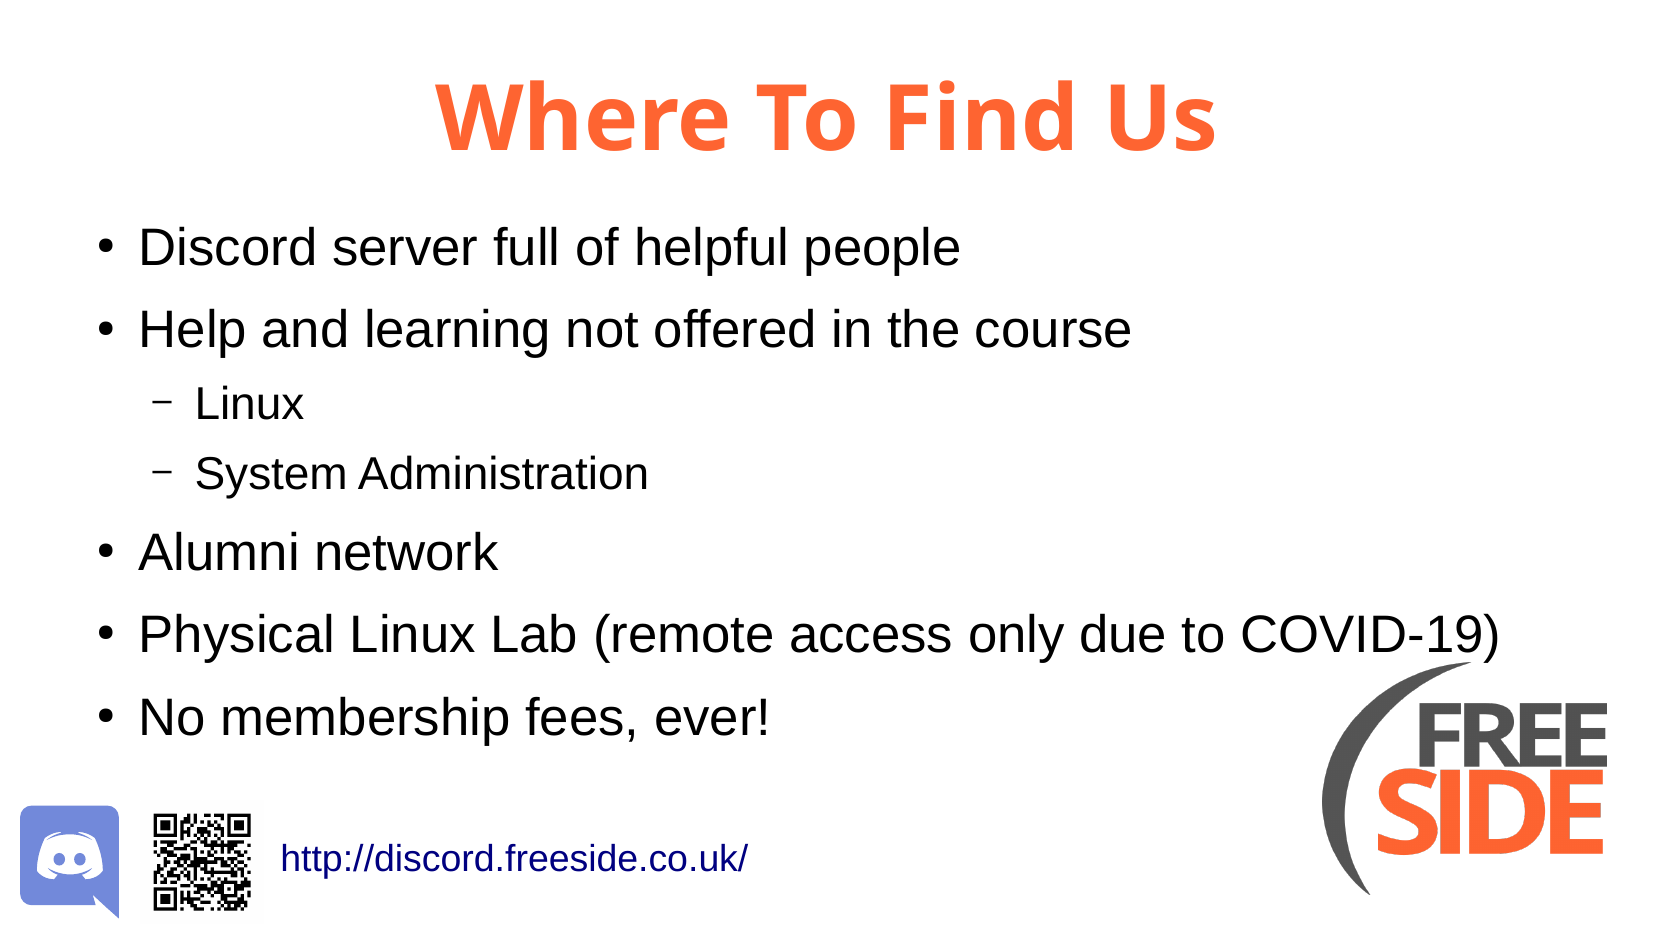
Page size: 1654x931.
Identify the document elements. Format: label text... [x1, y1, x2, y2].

picture [140, 800, 264, 924]
list Discord server full of helpful people Help and learning not offered in the course Linux System Administration Alumni network Physical Linux Lab (remote access only due to COVID-19) No membership fees, ever! [82, 217, 1571, 758]
title Where To Find Us [82, 37, 1571, 193]
picture [1322, 662, 1607, 895]
